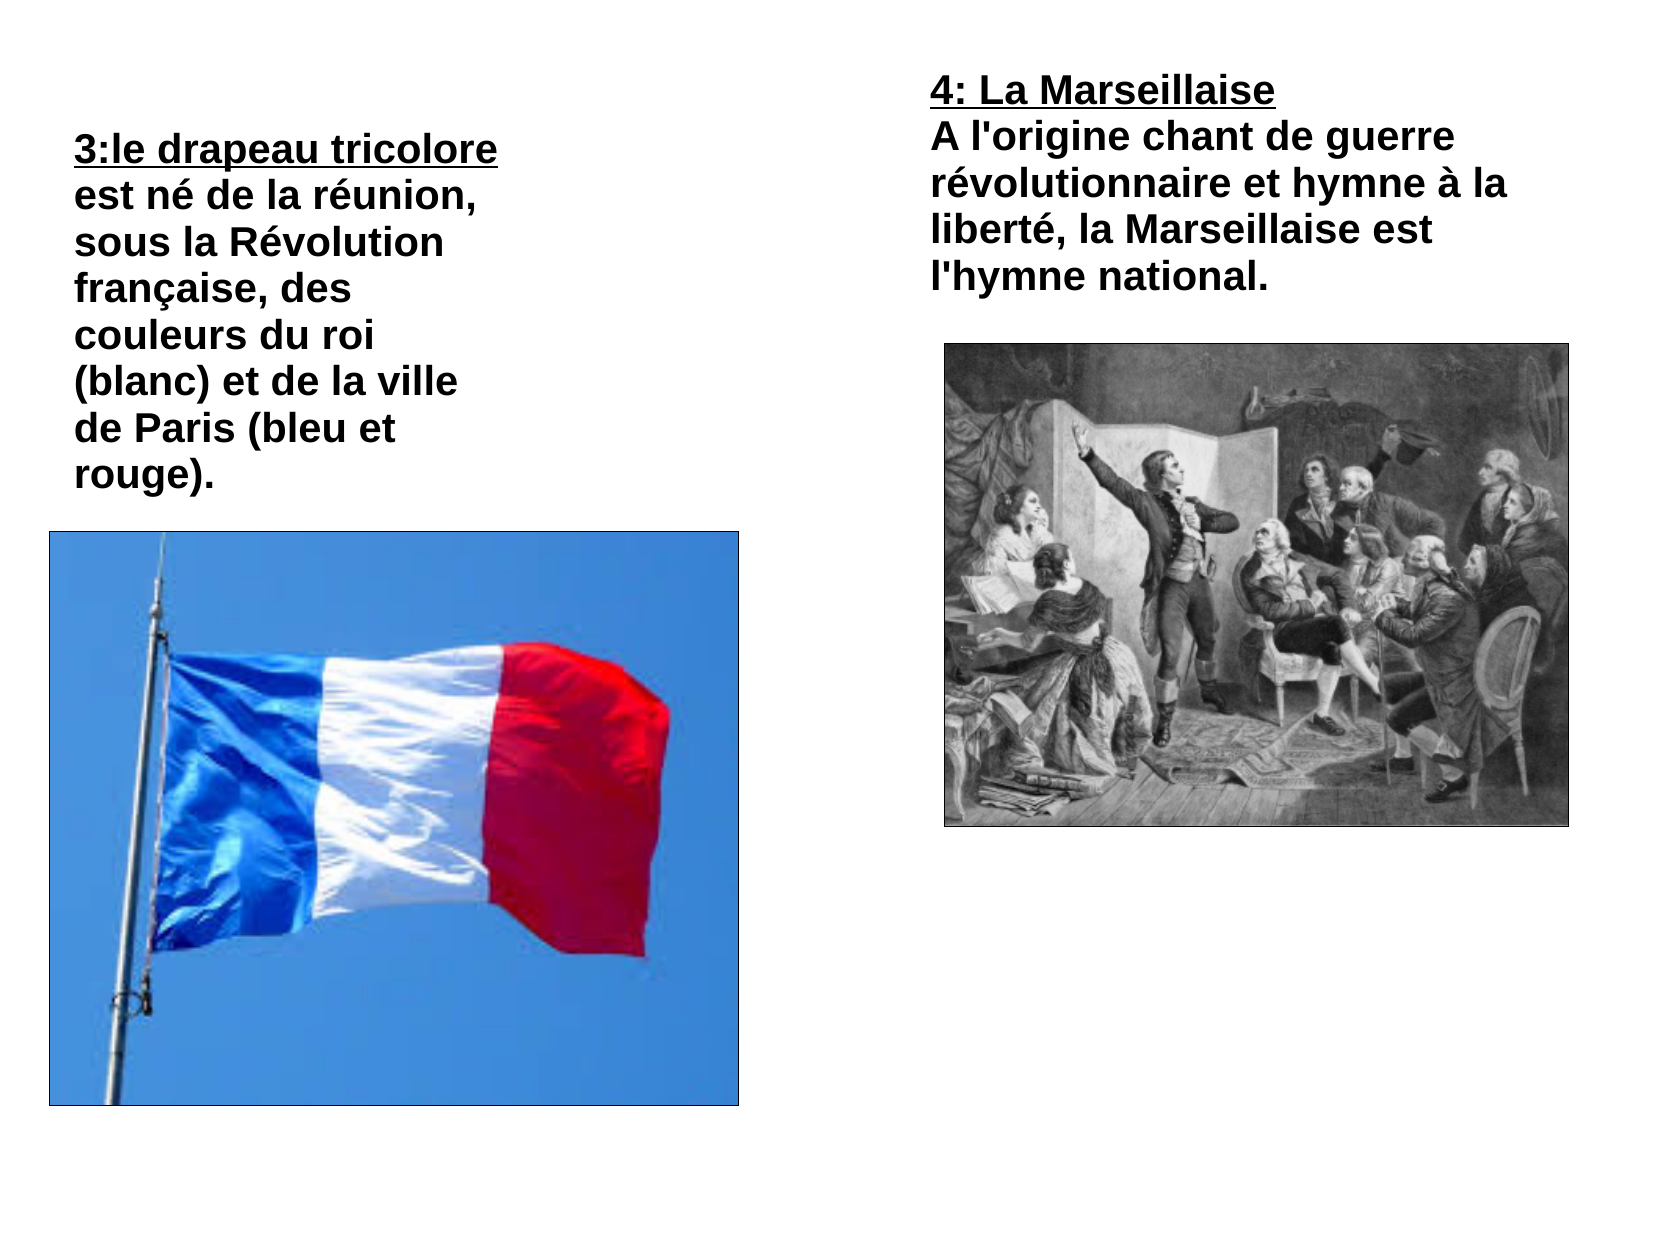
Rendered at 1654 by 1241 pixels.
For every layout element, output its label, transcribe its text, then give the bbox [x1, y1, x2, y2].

text_box 3:le drapeau tricolore est né de la réunion, sous la Révolution française, des couleurs du roi (blanc) et de la ville de Paris (bleu et rouge). [59, 118, 532, 513]
picture [944, 343, 1569, 827]
picture [49, 531, 739, 1106]
text_box 4: La Marseillaise A l'origine chant de guerre révolutionnaire et hymne à la liberté, la Marseillaise est l'hymne national. [915, 59, 1565, 355]
